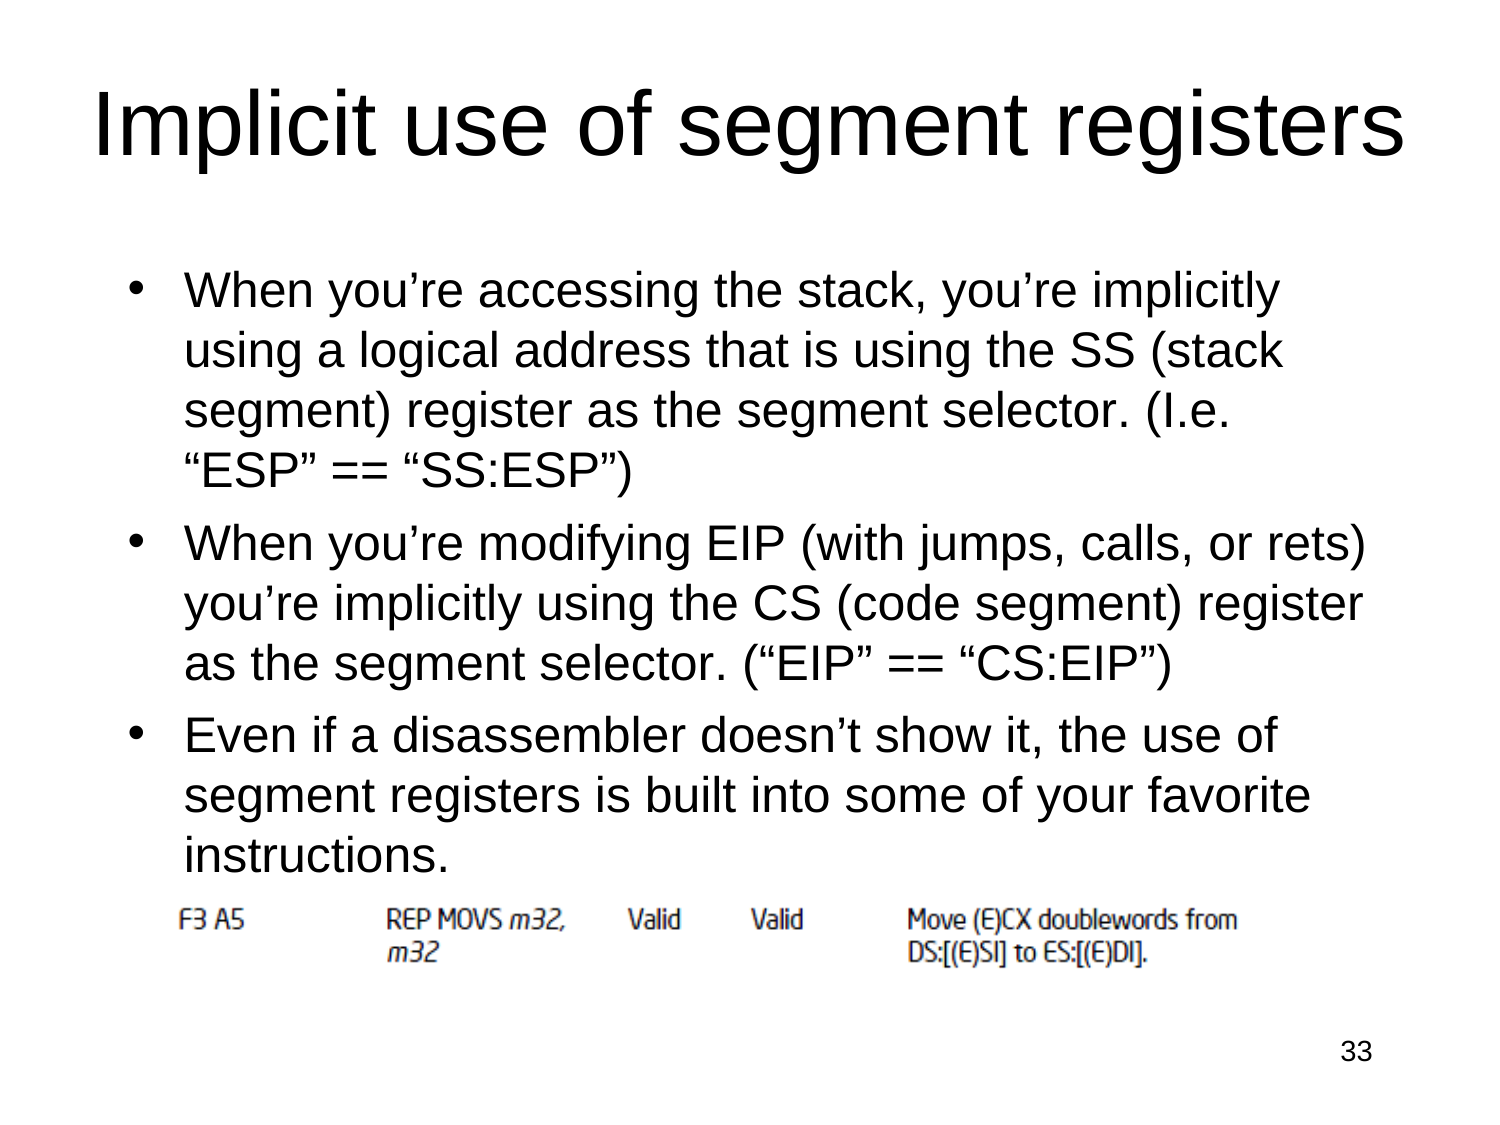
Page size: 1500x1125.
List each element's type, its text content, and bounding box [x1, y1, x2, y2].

picture [174, 899, 1250, 972]
text_box <number> [1074, 1025, 1388, 1101]
title Implicit use of segment registers [0, 24, 1500, 213]
list When you’re accessing the stack, you’re implicitly using a logical address that is using the SS (stack segment) register as the segment selector. (I.e. “ESP” == “SS:ESP”) When you’re modifying EIP (with jumps, calls, or rets) you’re implicitly using the CS (code segment) register as the segment selector. (“EIP” == “CS:EIP”) Even if a disassembler doesn’t show it, the use of segment registers is built into some of your favorite instructions. [112, 249, 1388, 926]
